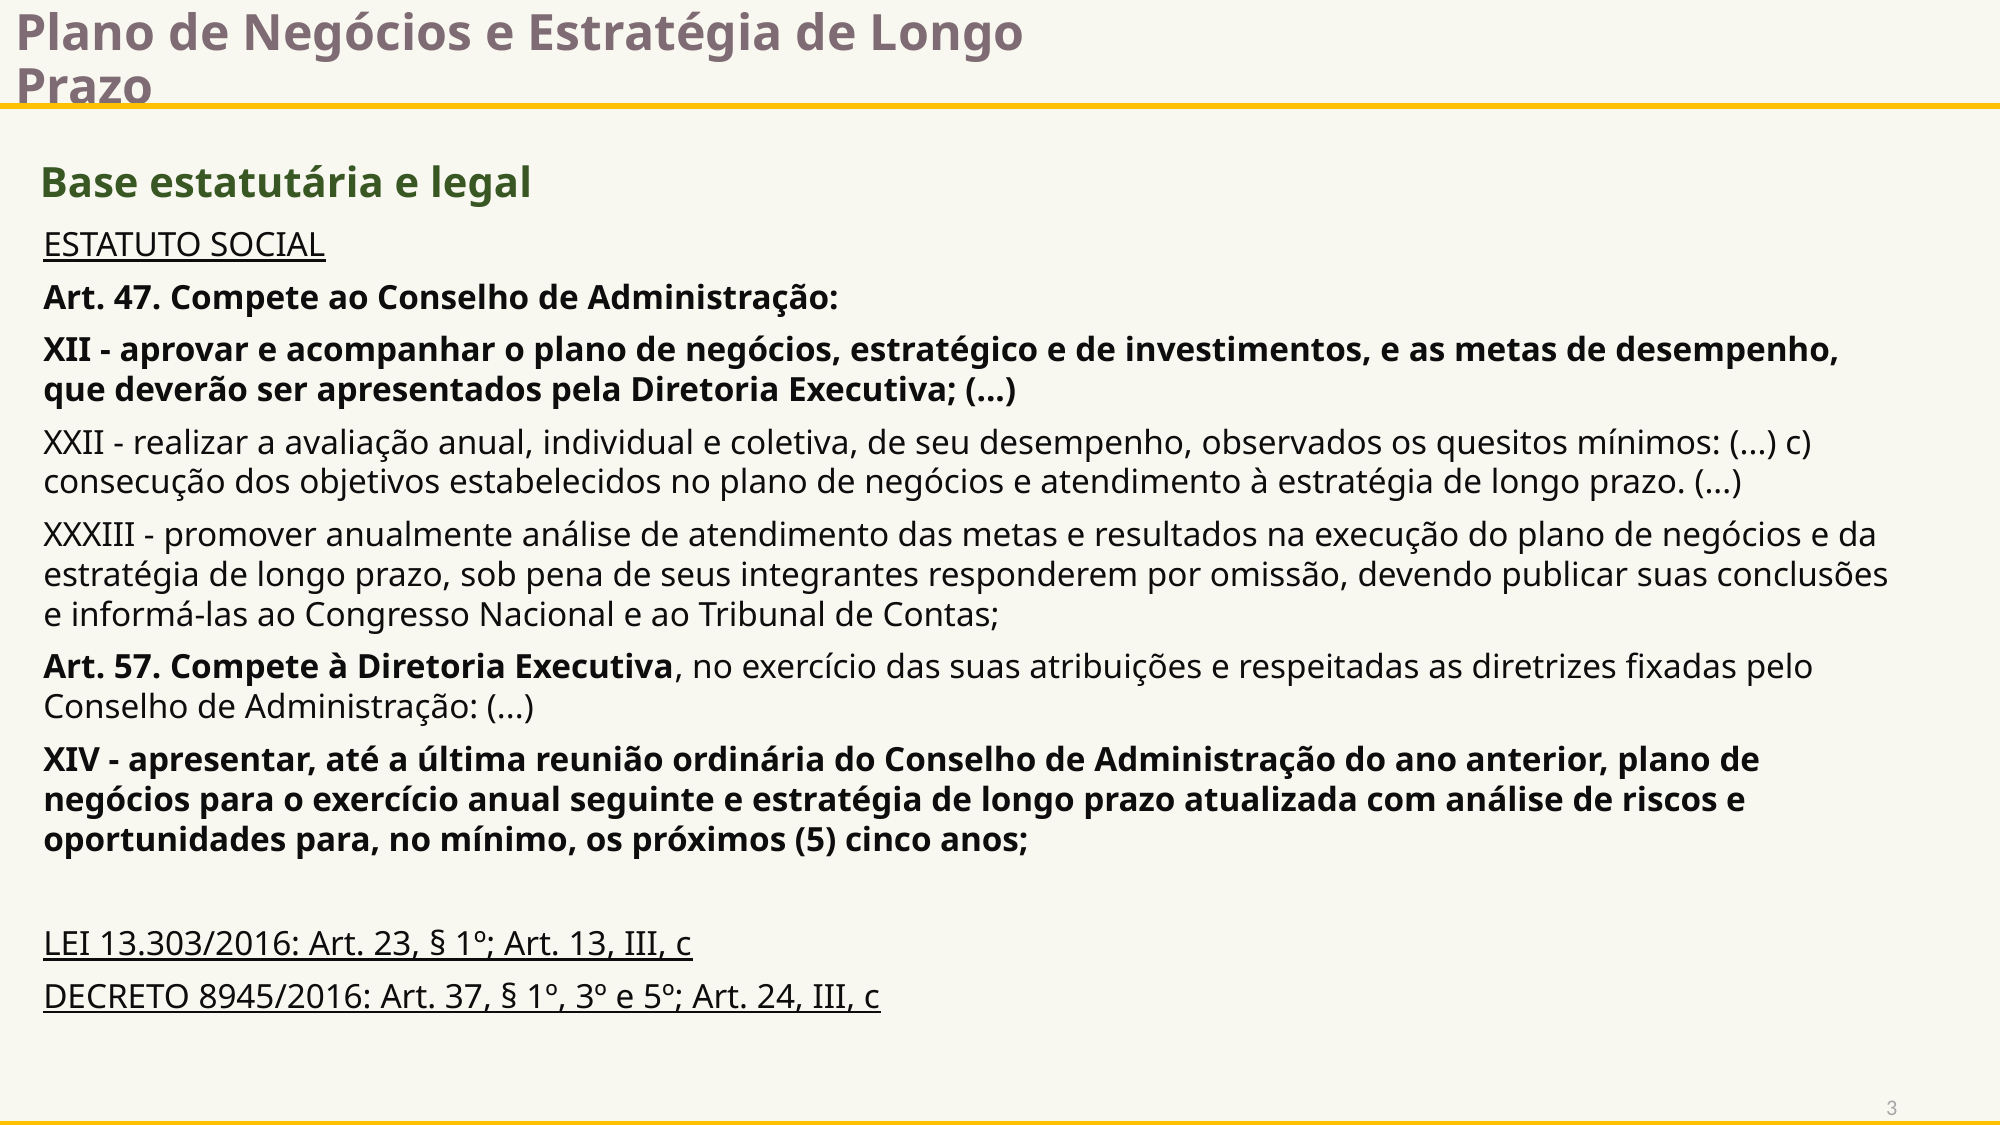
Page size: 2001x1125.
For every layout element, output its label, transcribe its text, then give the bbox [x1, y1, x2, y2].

text_box Base estatutária e legal [25, 147, 1403, 214]
text_box [0, 1121, 2000, 1125]
text_box [1870, 1086, 1998, 1118]
text_box ESTATUTO SOCIAL Art. 47. Compete ao Conselho de Administração: XII - aprovar e acompanhar o plano de negócios, estratégico e de investimentos, e as metas de desempenho, que deverão ser apresentados pela Diretoria Executiva; (...) XXII - realizar a avaliação anual, individual e coletiva, de seu desempenho, observados os quesitos mínimos: (...) c) consecução dos objetivos estabelecidos no plano de negócios e atendimento à estratégia de longo prazo. (...) XXXIII - promover anualmente análise de atendimento das metas e resultados na execução do plano de negócios e da estratégia de longo prazo, sob pena de seus integrantes responderem por omissão, devendo publicar suas conclusões e informá-las ao Congresso Nacional e ao Tribunal de Contas; Art. 57. Compete à Diretoria Executiva, no exercício das suas atribuições e respeitadas as diretrizes fixadas pelo Conselho de Administração: (...) XIV - apresentar, até a última reunião ordinária do Conselho de Administração do ano anterior, plano de negócios para o exercício anual seguinte e estratégia de longo prazo atualizada com análise de riscos e oportunidades para, no mínimo, os próximos (5) cinco anos; LEI 13.303/2016: Art. 23, § 1º; Art. 13, III, c DECRETO 8945/2016: Art. 37, § 1º, 3º e 5º; Art. 24, III, c [43, 223, 1909, 1070]
text_box [0, 103, 2000, 109]
text_box Plano de Negócios e Estratégia de Longo Prazo [0, 0, 1174, 103]
